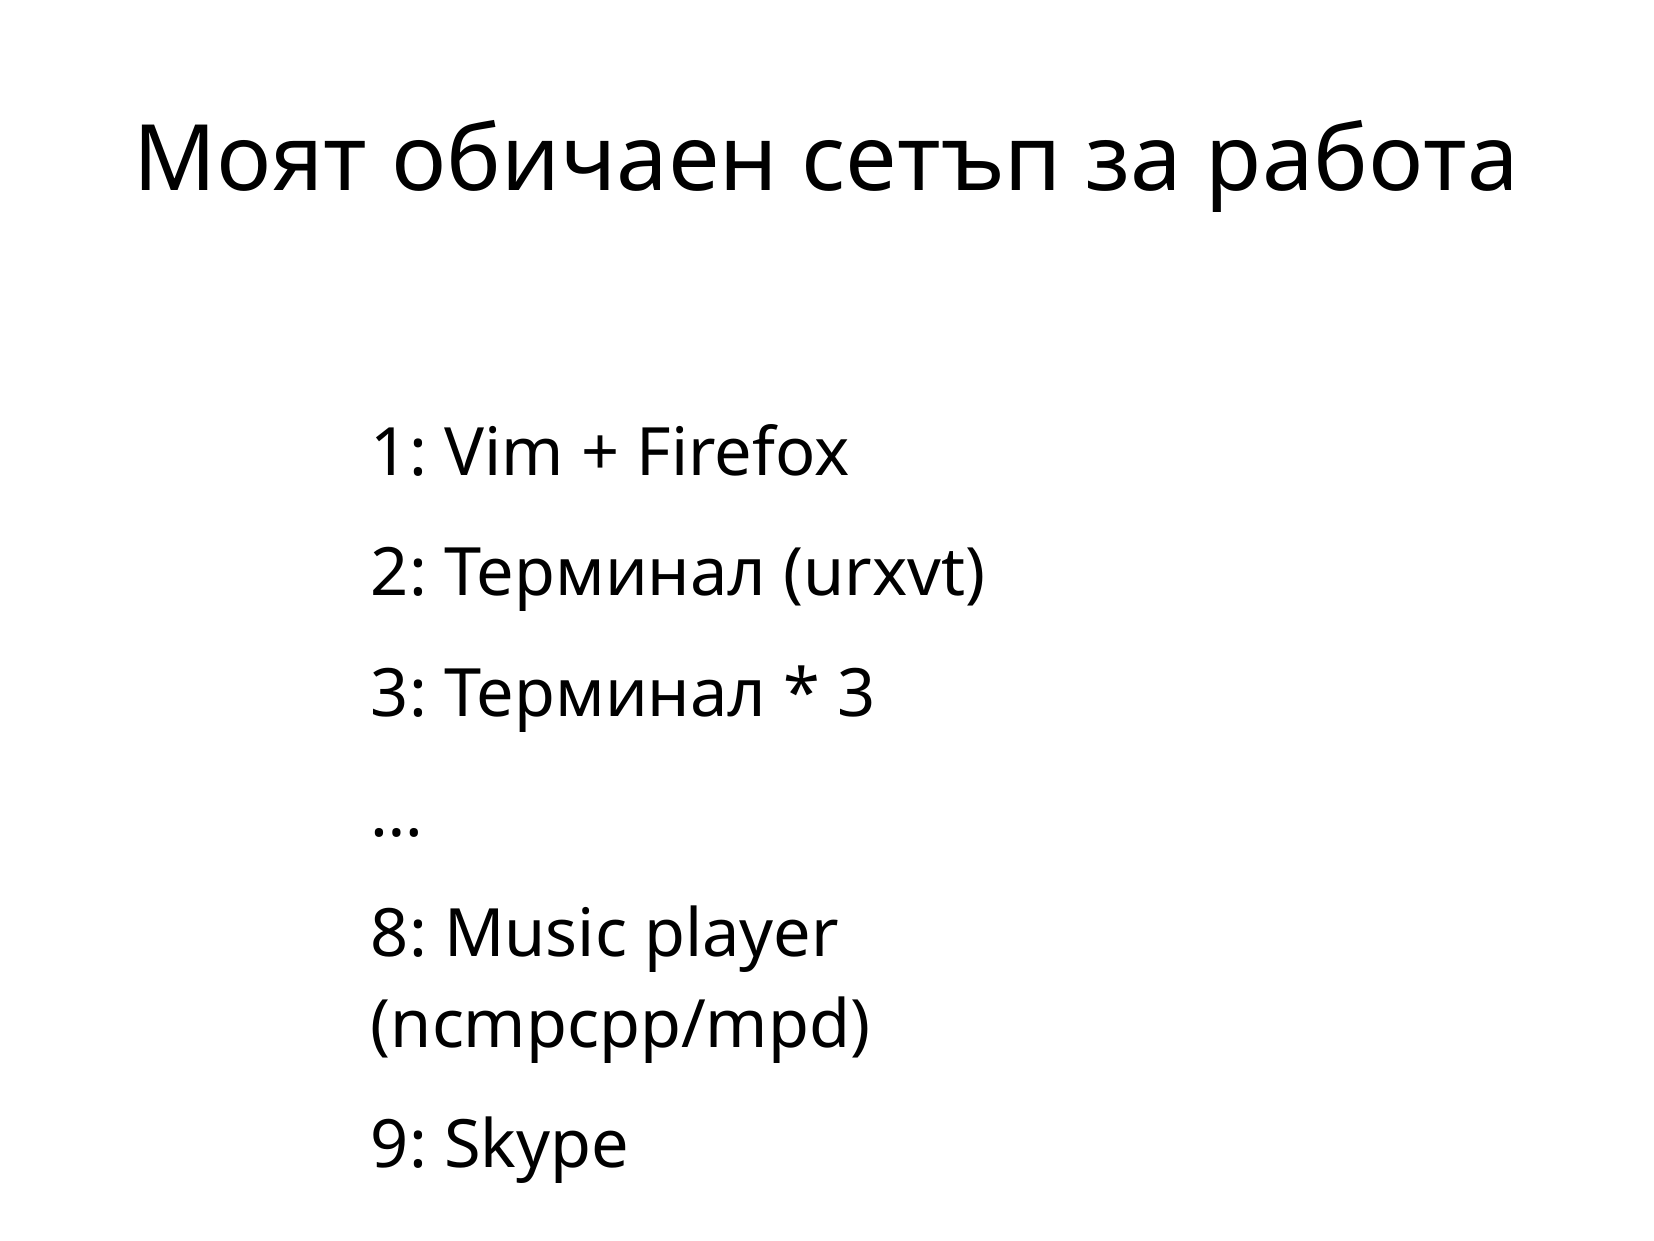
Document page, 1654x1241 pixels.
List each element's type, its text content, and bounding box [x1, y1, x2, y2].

list 1: Vim + Firefox 2: Терминал (urxvt) 3: Терминал * 3 … 8: Music player (ncmpcpp/mpd) 9: Skype [300, 311, 1351, 1201]
title Моят обичаен сетъп за работа [0, 0, 1654, 311]
